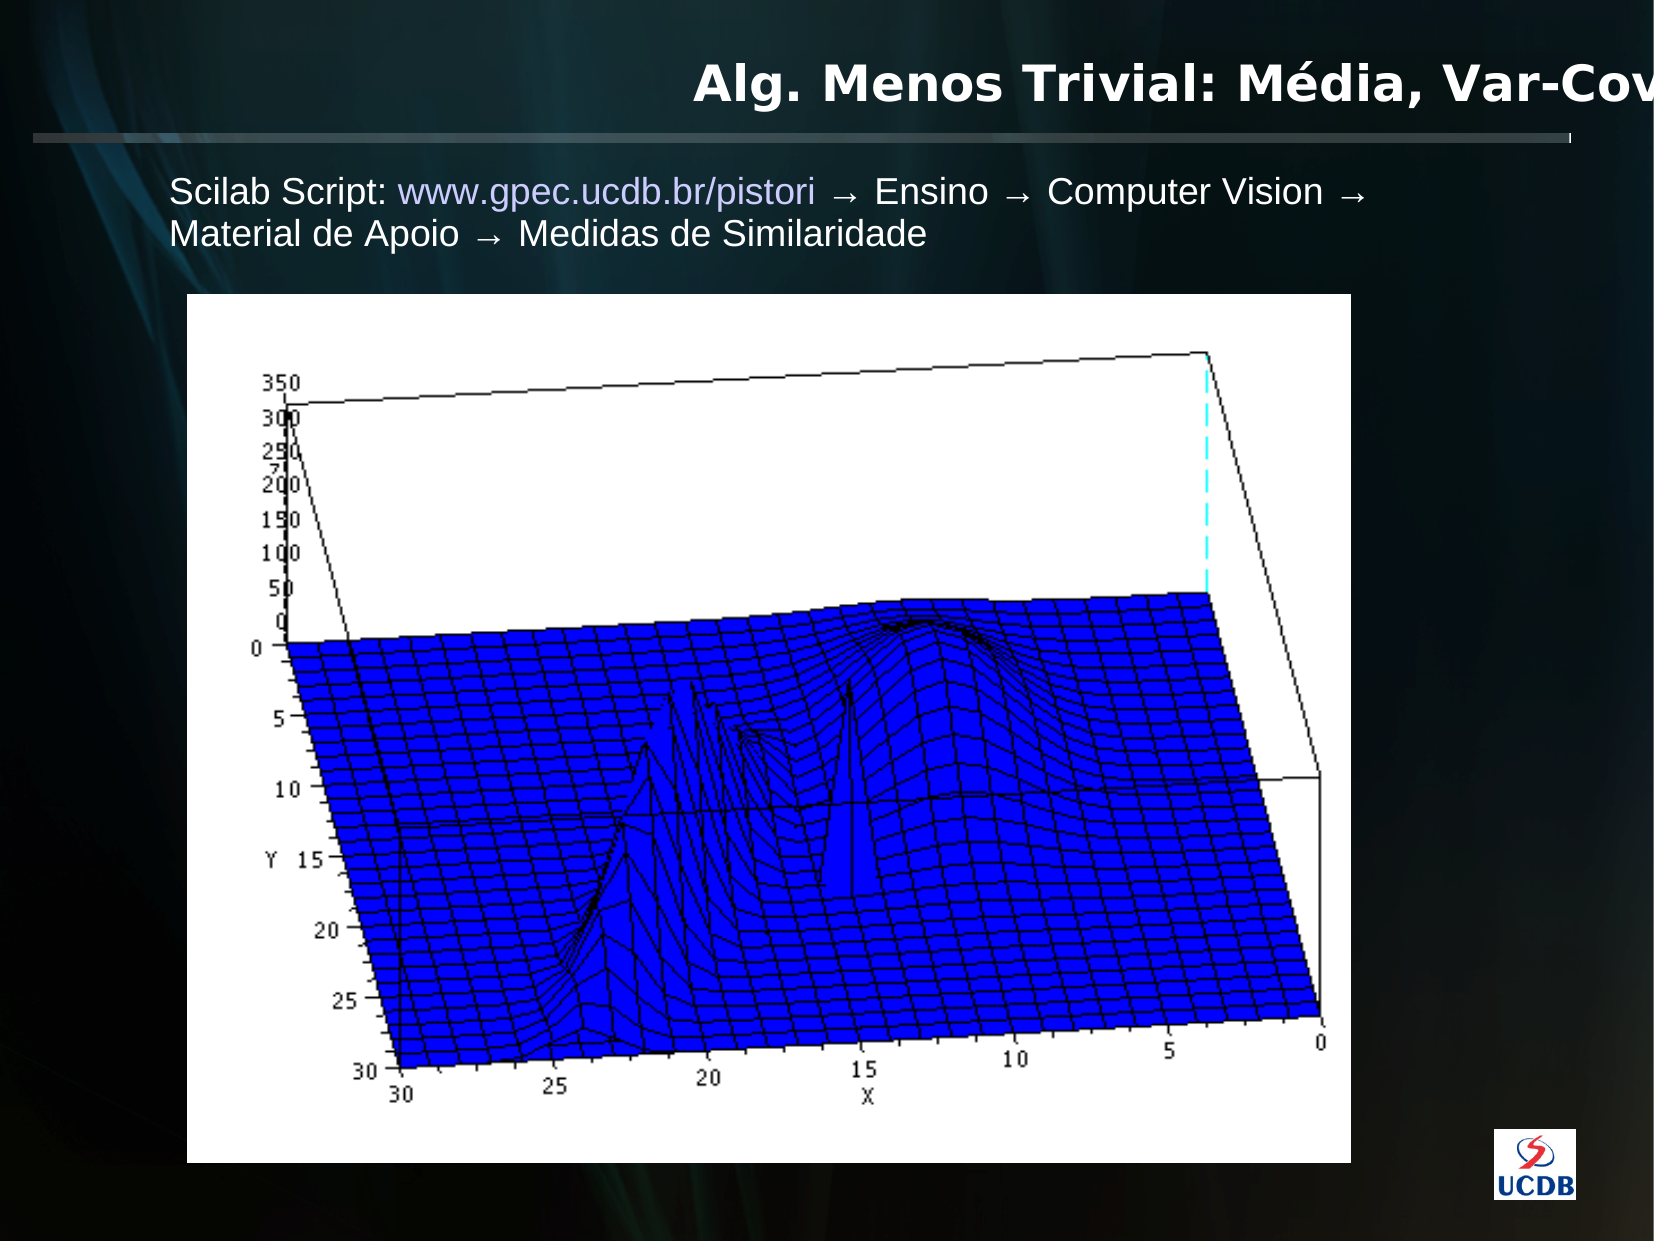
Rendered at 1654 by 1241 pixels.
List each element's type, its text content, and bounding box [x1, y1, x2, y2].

picture [0, 0, 1654, 1241]
text_box Scilab Script: www.gpec.ucdb.br/pistori → Ensino → Computer Vision → Material de Apoio → Medidas de Similaridade [154, 163, 1387, 263]
text_box Alg. Menos Trivial: Média, Var-Covar e Mahalanobis [678, 45, 942, 119]
